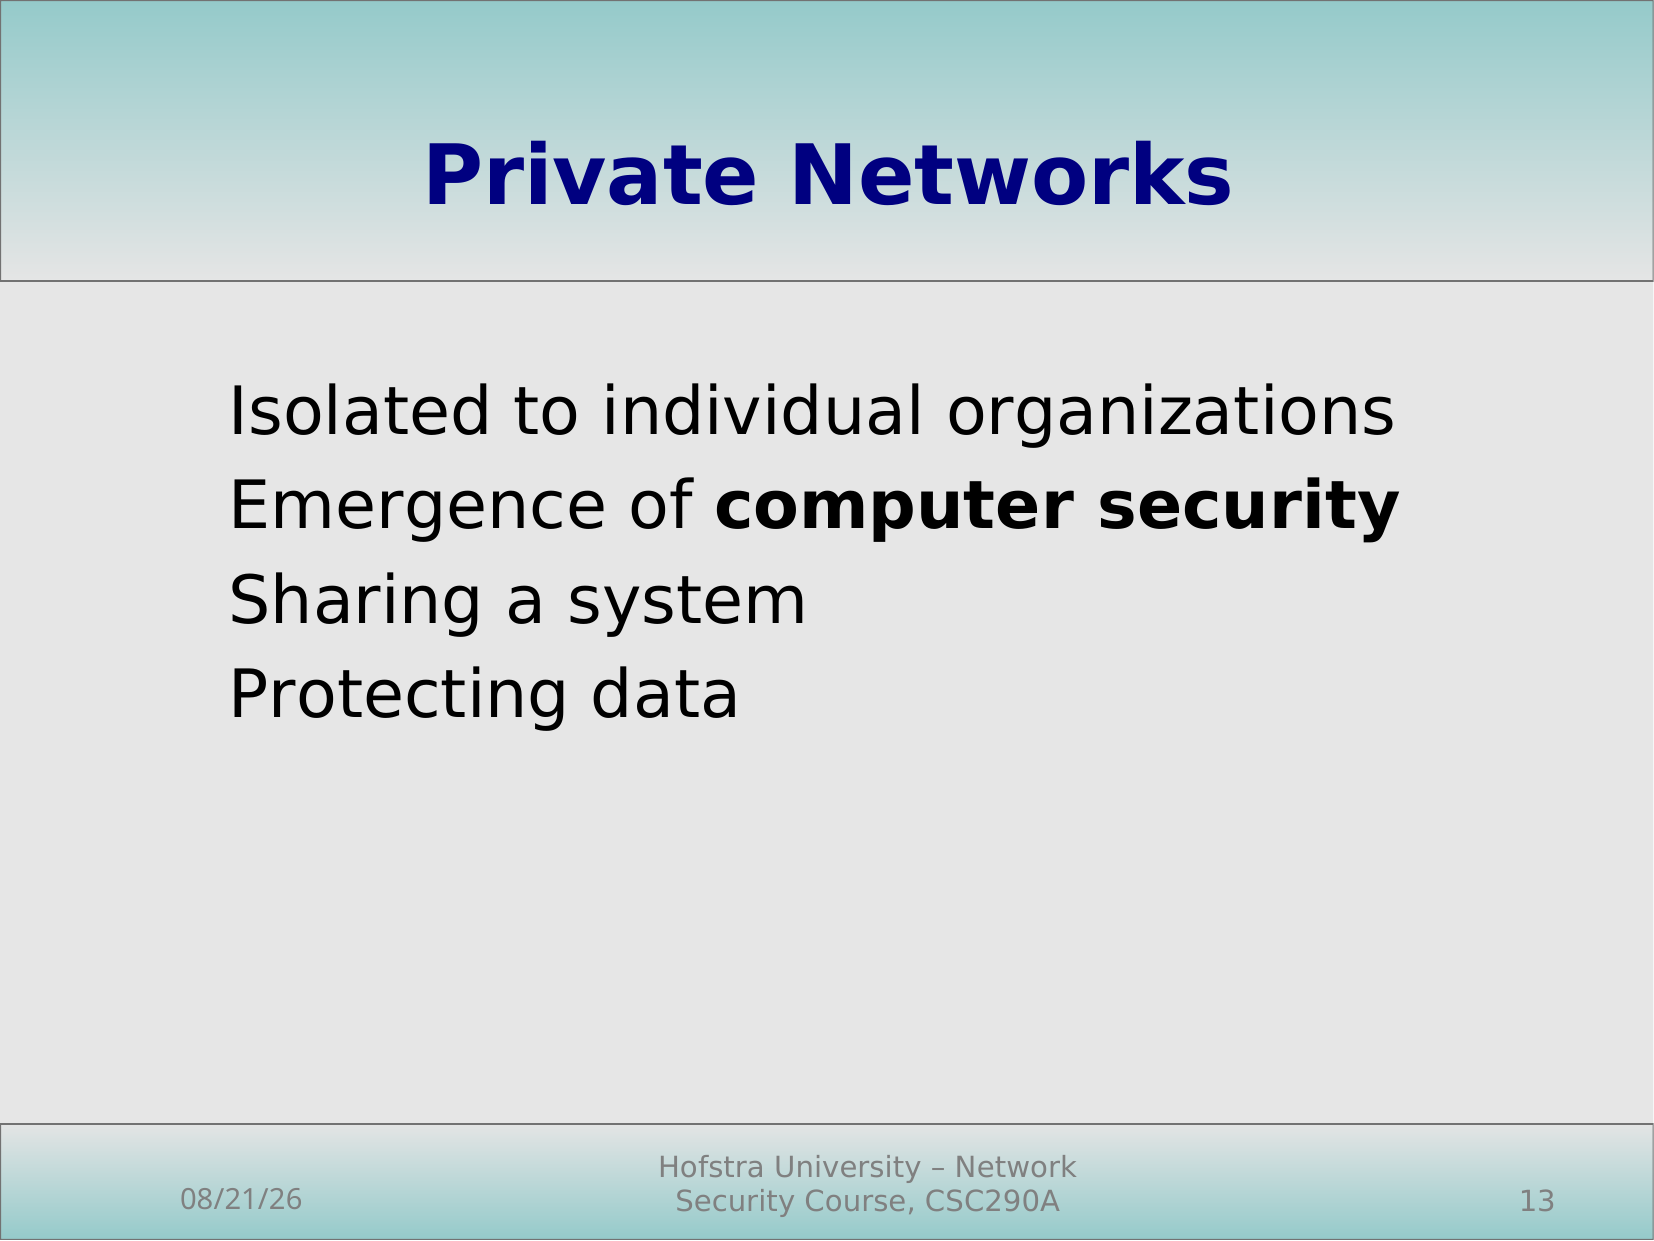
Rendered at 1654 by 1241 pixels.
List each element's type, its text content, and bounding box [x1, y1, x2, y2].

title Private Networks [123, 87, 1534, 233]
list Isolated to individual organizations Emergence of computer security Sharing a system Protecting data [213, 364, 1620, 848]
